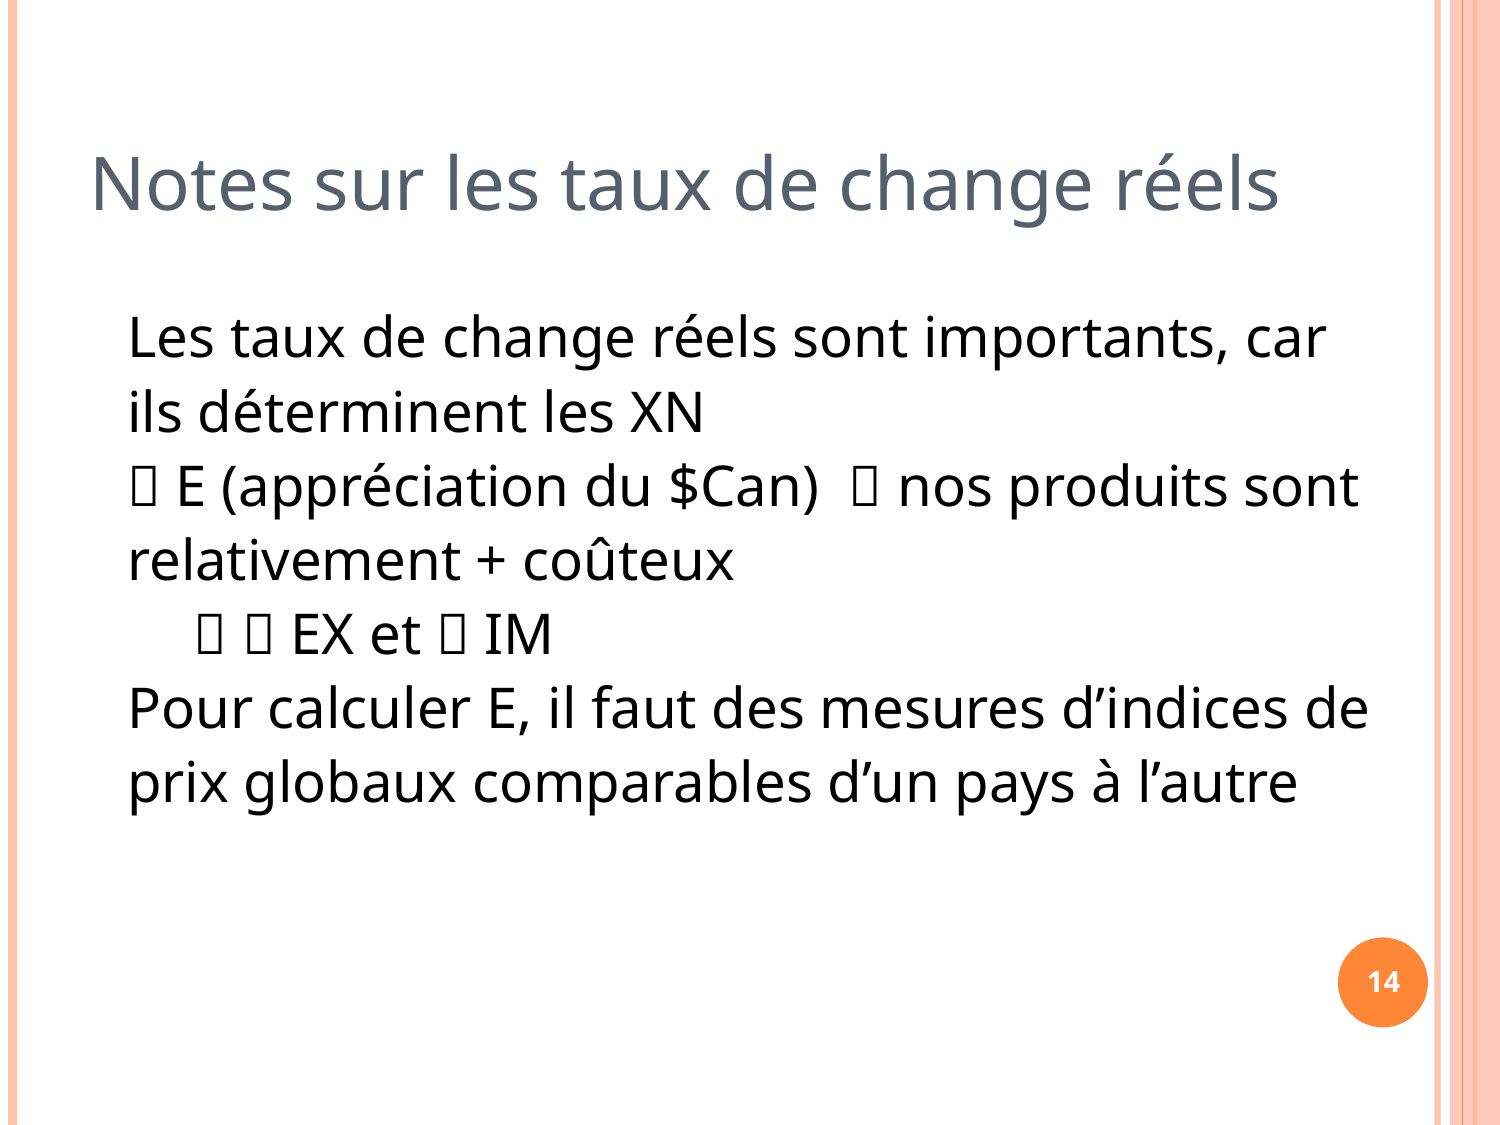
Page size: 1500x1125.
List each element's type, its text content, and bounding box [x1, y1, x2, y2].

slide_number <numéro> [1333, 940, 1434, 1027]
list Les taux de change réels sont importants, car ils déterminent les XN  E (appréciation du $Can)  nos produits sont relativement + coûteux   EX et  IM Pour calculer E, il faut des mesures d’indices de prix globaux comparables d’un pays à l’autre [112, 287, 1388, 893]
title Notes sur les taux de change réels [75, 45, 1300, 233]
